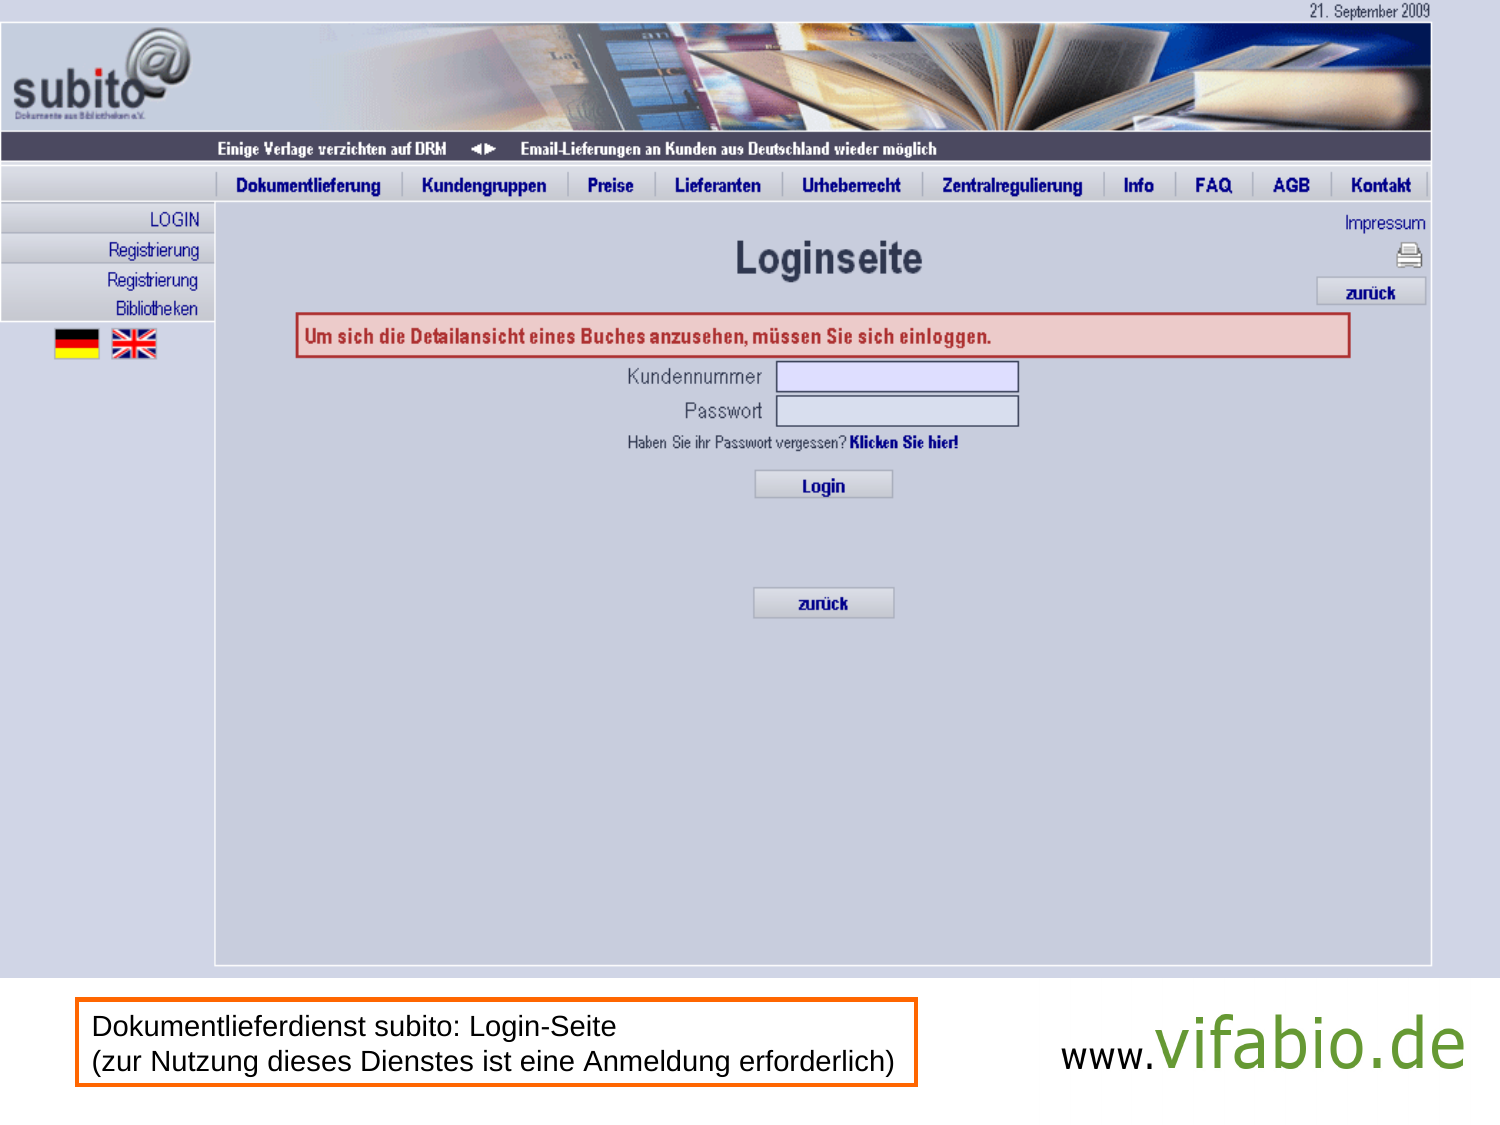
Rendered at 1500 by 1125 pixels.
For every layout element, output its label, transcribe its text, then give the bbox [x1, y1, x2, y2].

text_box Dokumentlieferdienst subito: Login-Seite (zur Nutzung dieses Dienstes ist eine Anmeldung erforderlich) [76, 999, 916, 1085]
picture [0, 0, 1500, 1125]
